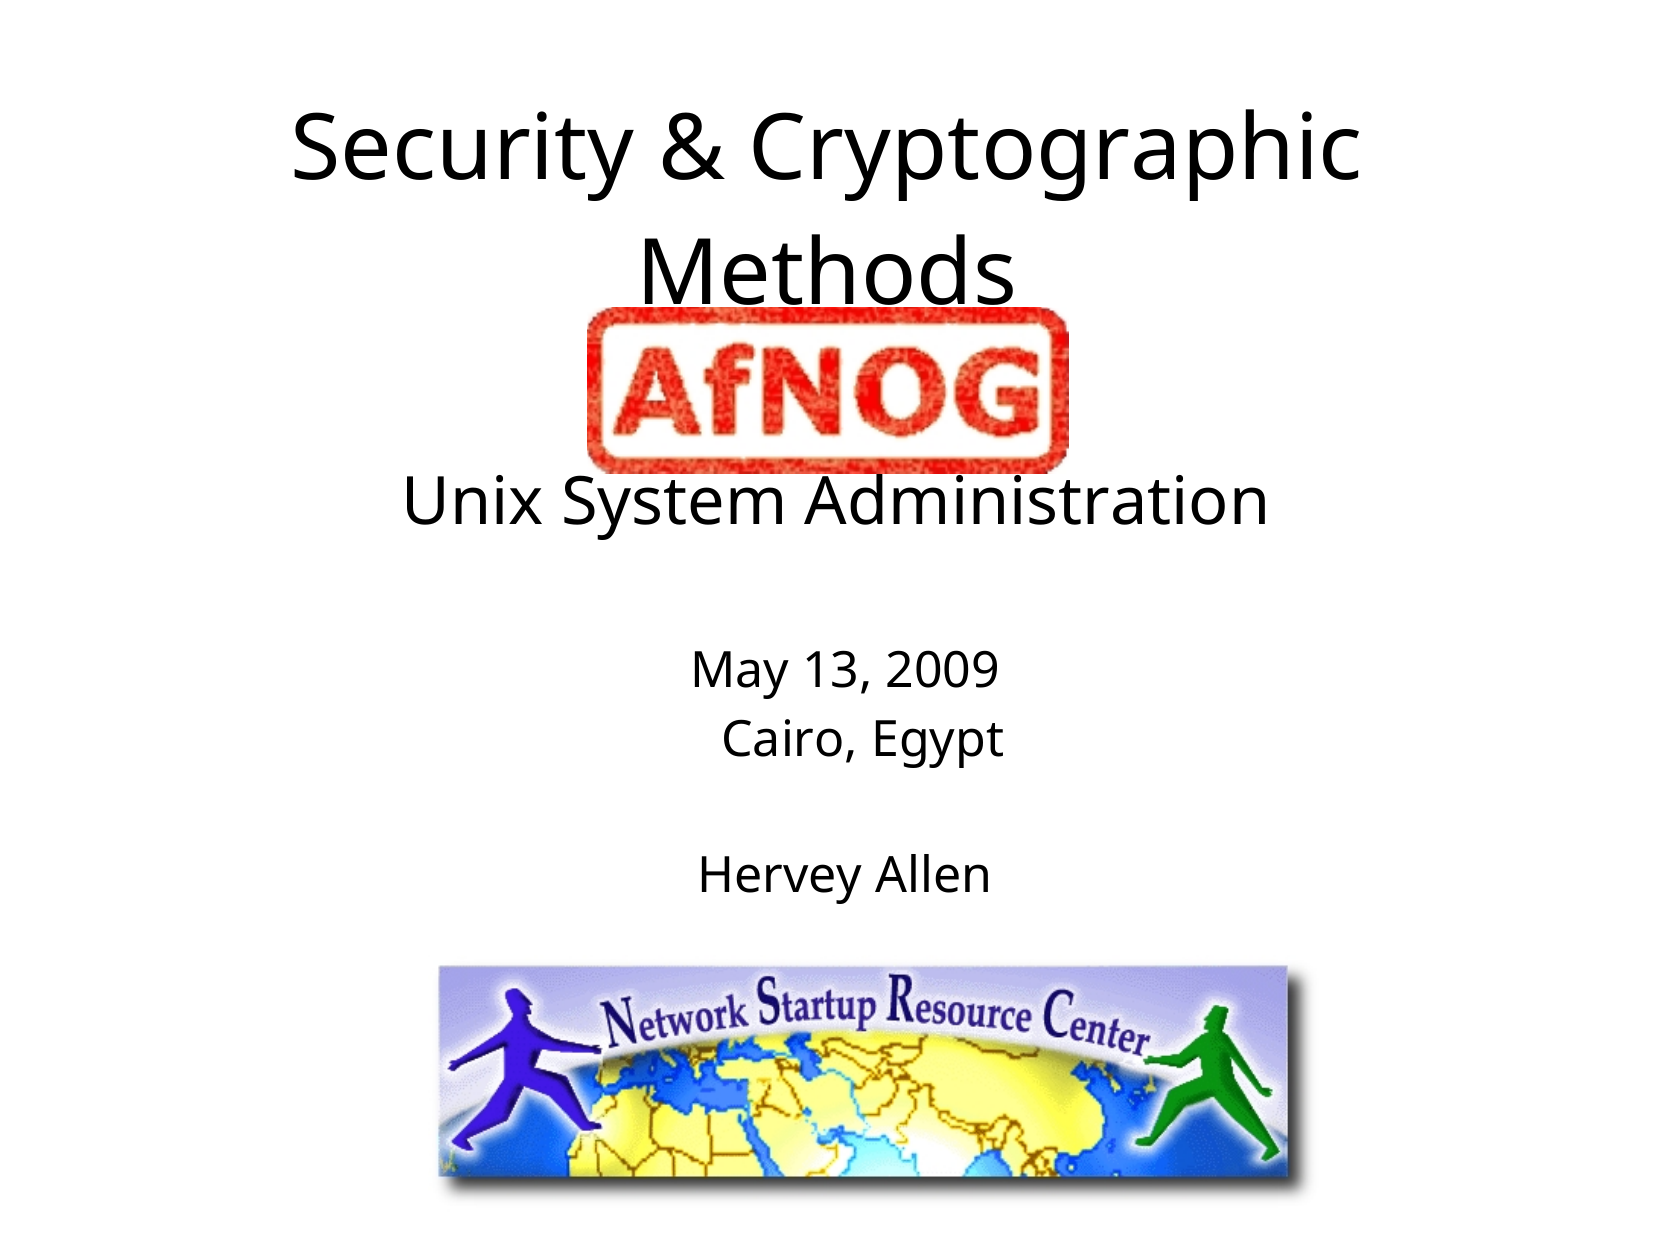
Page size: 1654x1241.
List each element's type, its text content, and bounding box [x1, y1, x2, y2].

subtitle Unix System Administration May 13, 2009 Cairo, Egypt Hervey Allen [121, 344, 1534, 1127]
title Security & Cryptographic Methods [121, 99, 1534, 314]
picture [587, 307, 1069, 475]
picture [428, 955, 1323, 1212]
